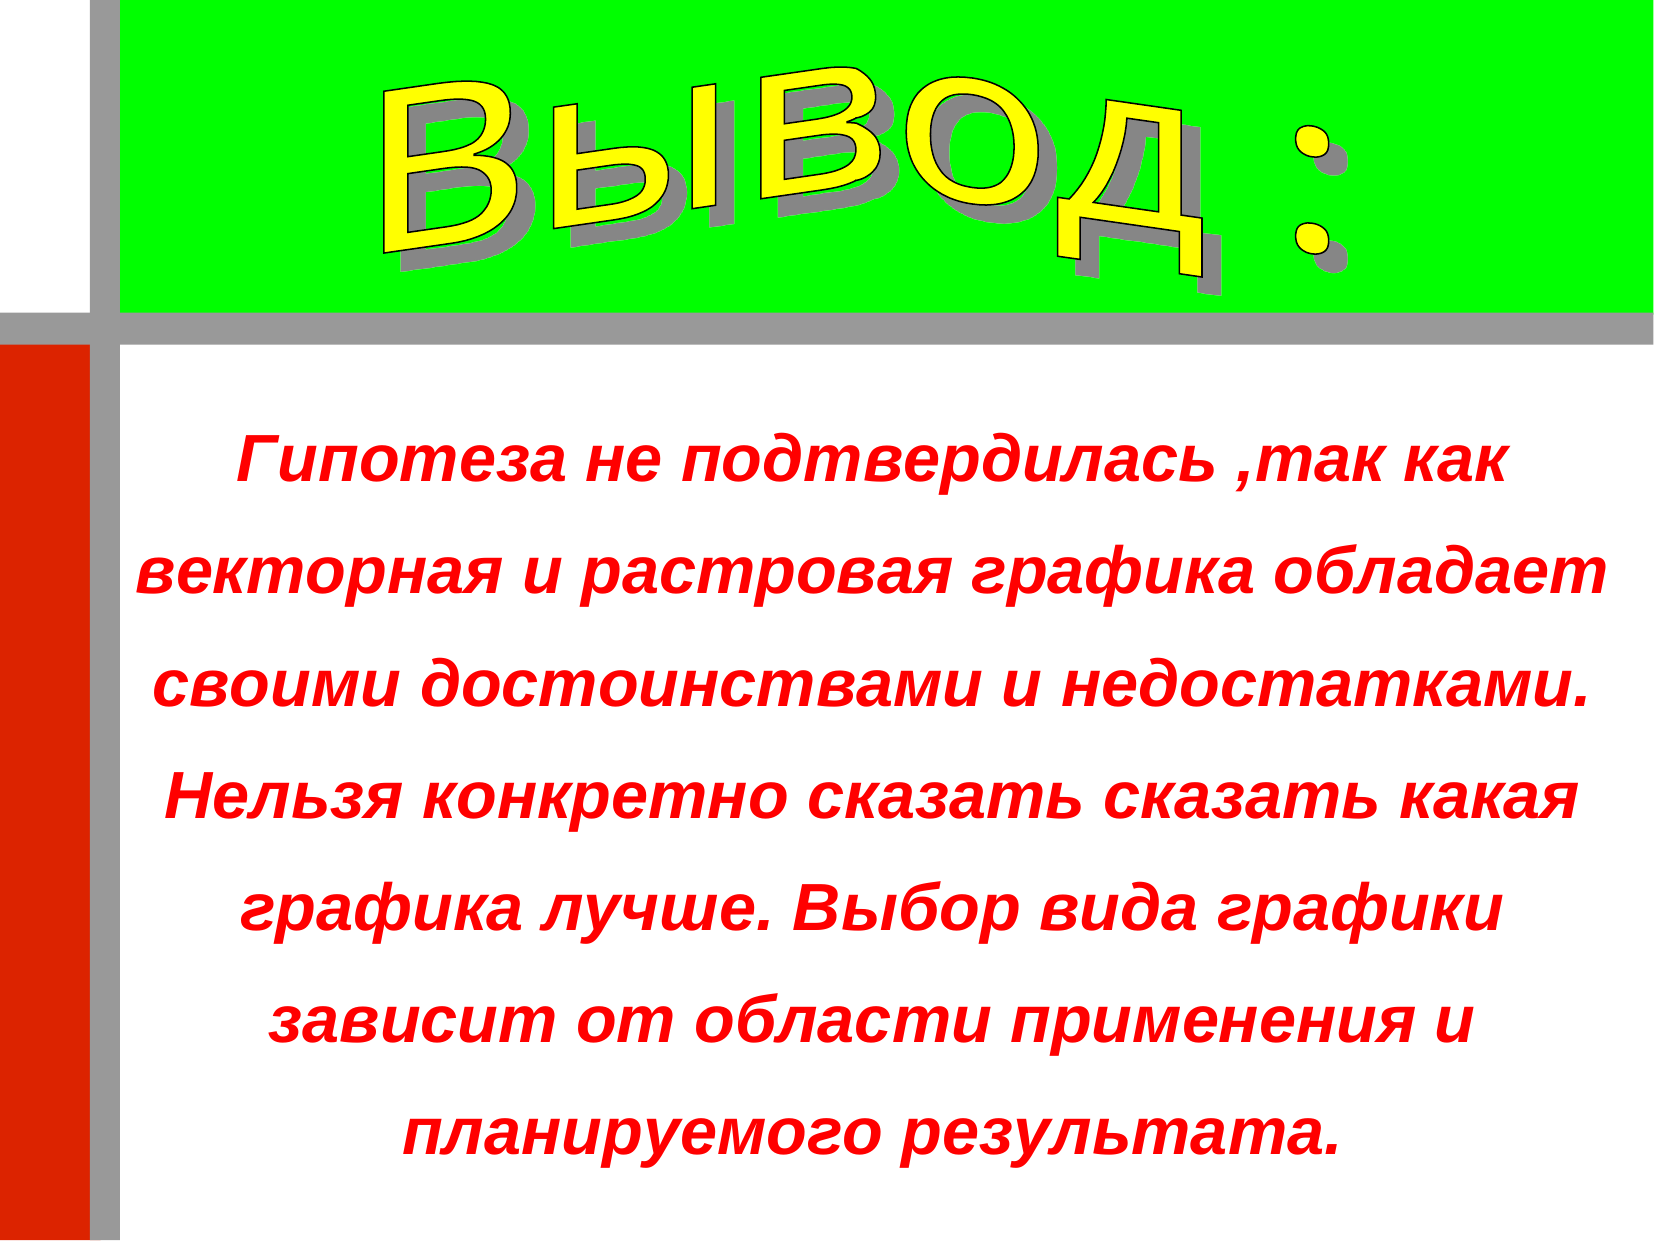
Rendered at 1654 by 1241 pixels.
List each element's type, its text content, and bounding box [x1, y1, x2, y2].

text_box Вывод : [692, 83, 716, 209]
list Гипотеза не подтвердилась ,так как векторная и растровая графика обладает своими достоинствами и недостатками. Нельзя конкретно сказать сказать какая графика лучше. Выбор вида графики зависит от области применения и планируемого результата. [121, 383, 1625, 1191]
text_box Вывод : [1057, 99, 1203, 278]
text_box Вывод : [760, 67, 881, 199]
text_box Вывод : [1295, 222, 1329, 255]
text_box Вывод : [1295, 125, 1329, 158]
text_box Вывод : [553, 103, 669, 229]
text_box Вывод : [906, 76, 1039, 206]
text_box Вывод : [383, 81, 517, 254]
